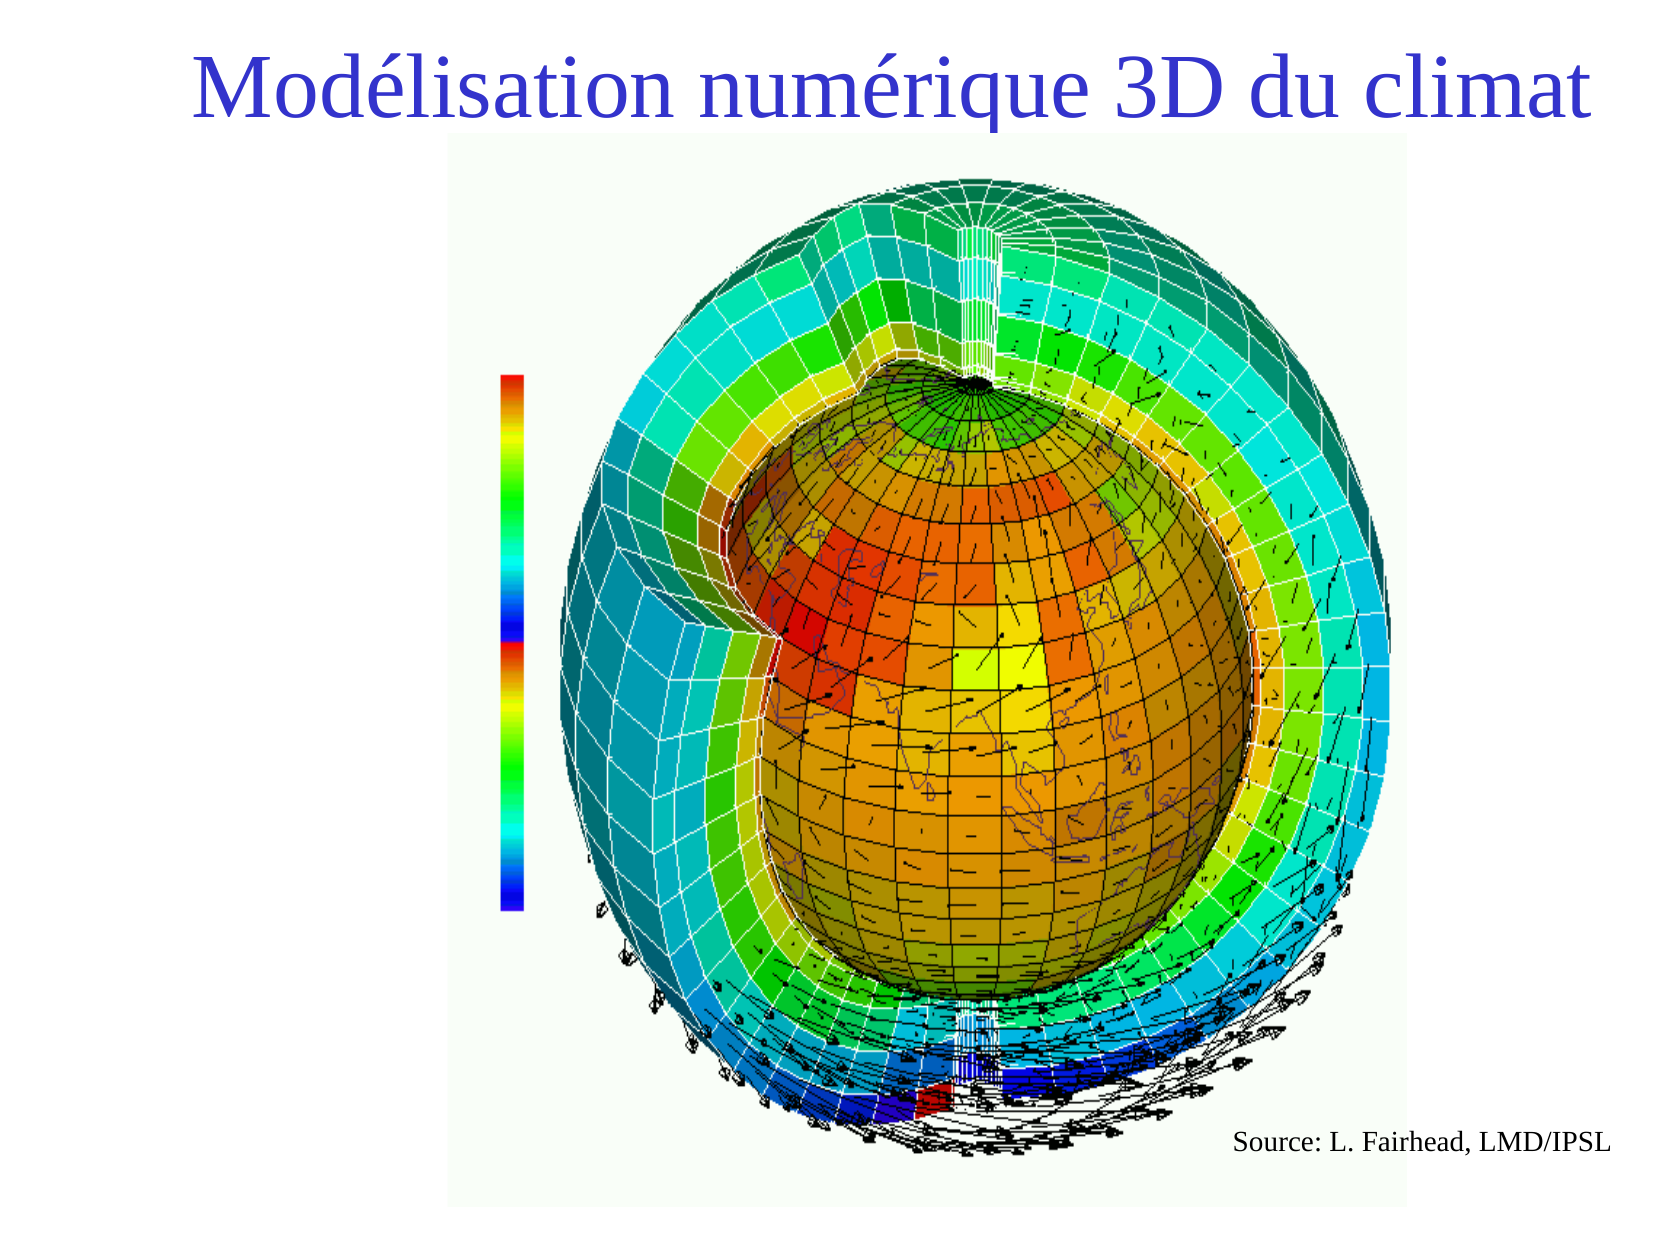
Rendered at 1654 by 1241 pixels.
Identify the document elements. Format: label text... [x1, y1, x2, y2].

title Modélisation numérique 3D du climat [137, 9, 1650, 164]
text_box Source: L. Fairhead, LMD/IPSL [1128, 1117, 1627, 1167]
picture [317, 133, 1407, 1207]
